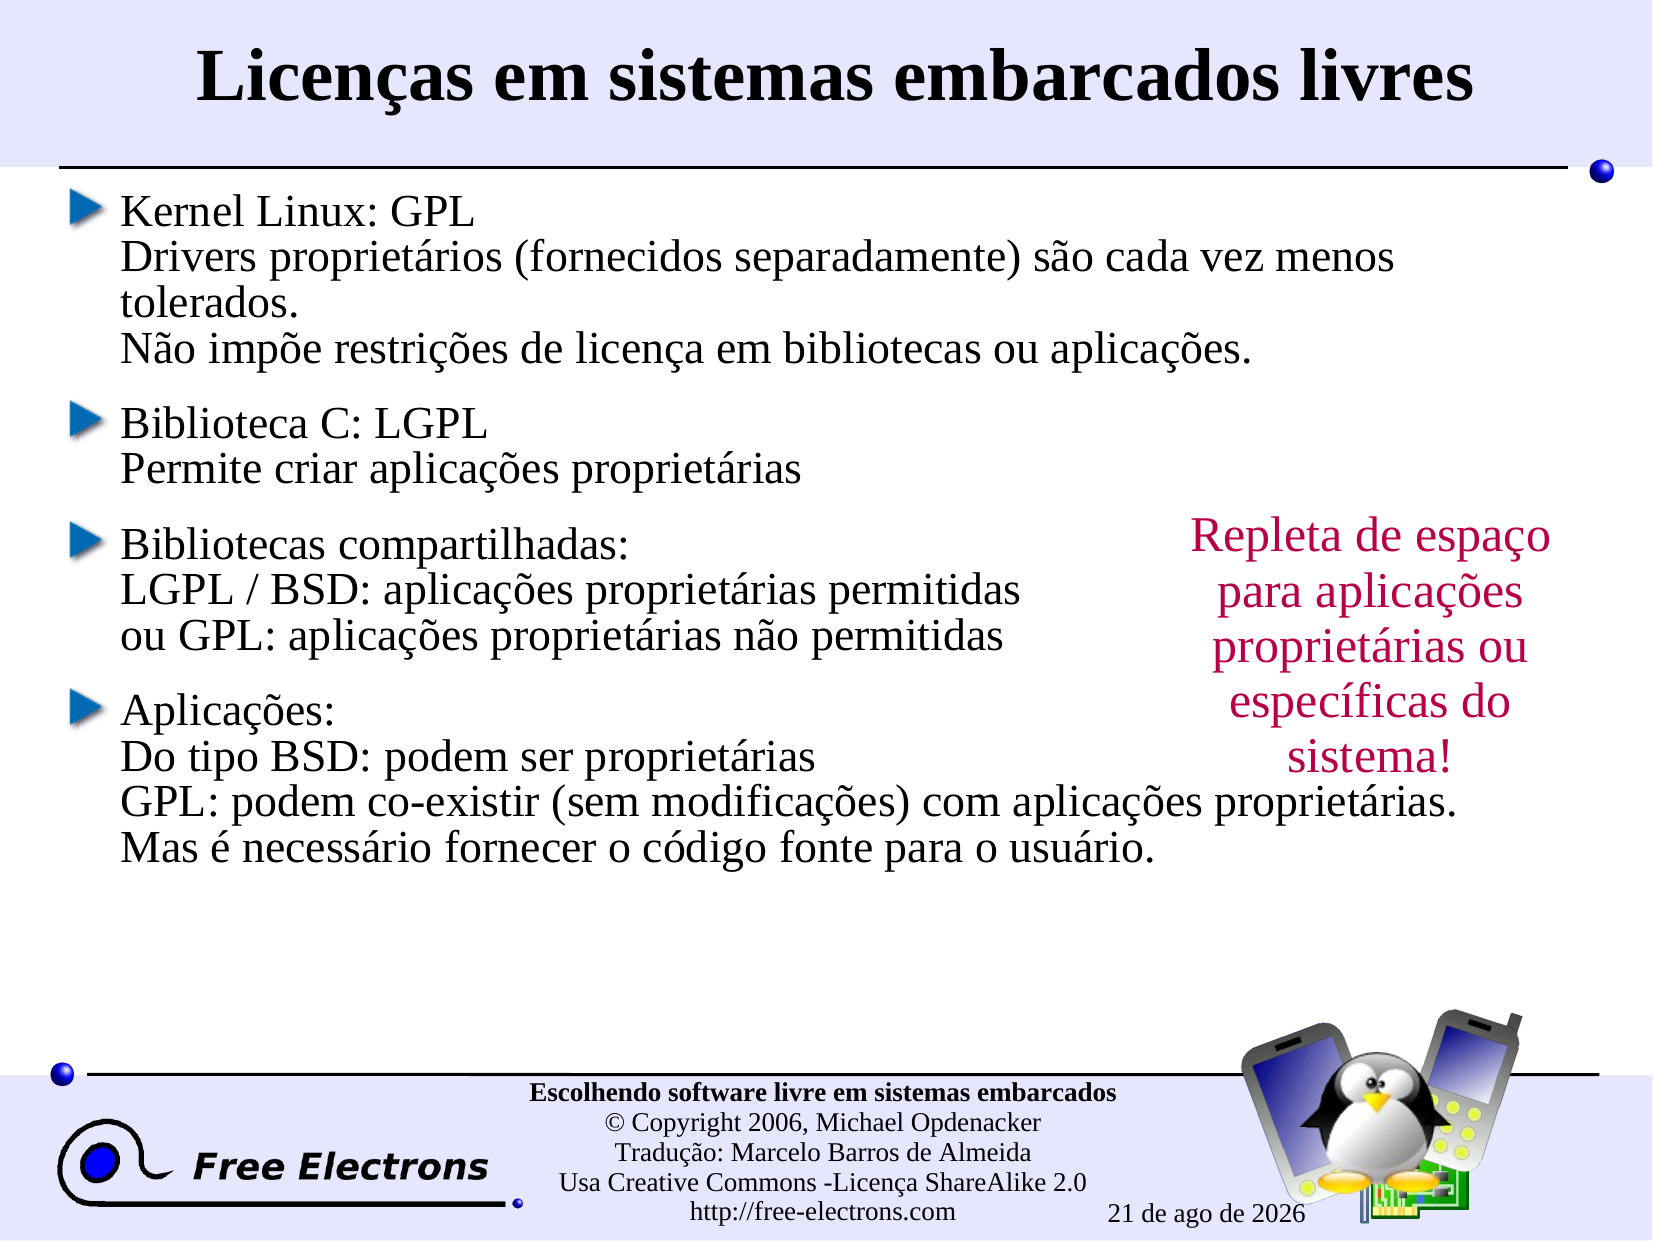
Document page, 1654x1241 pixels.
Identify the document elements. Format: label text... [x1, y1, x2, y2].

picture [67, 184, 112, 189]
picture [50, 1108, 527, 1216]
picture [1225, 989, 1537, 1241]
title Licenças em sistemas embarcados livres [33, 25, 1603, 124]
list Kernel Linux: GPL Drivers proprietários (fornecidos separadamente) são cada vez menos tolerados. Não impõe restrições de licença em bibliotecas ou aplicações. Biblioteca C: LGPL Permite criar aplicações proprietárias Bibliotecas compartilhadas: LGPL / BSD: aplicações proprietárias permitidas ou GPL: aplicações proprietárias não permitidas Aplicações: Do tipo BSD: podem ser proprietárias GPL: podem co-existir (sem modificações) com aplicações proprietárias. Mas é necessário fornecer o código fonte para o usuário. [49, 189, 1462, 1040]
text_box Repleta de espaço para aplicações proprietárias ou específicas do sistema! [1173, 507, 1569, 810]
